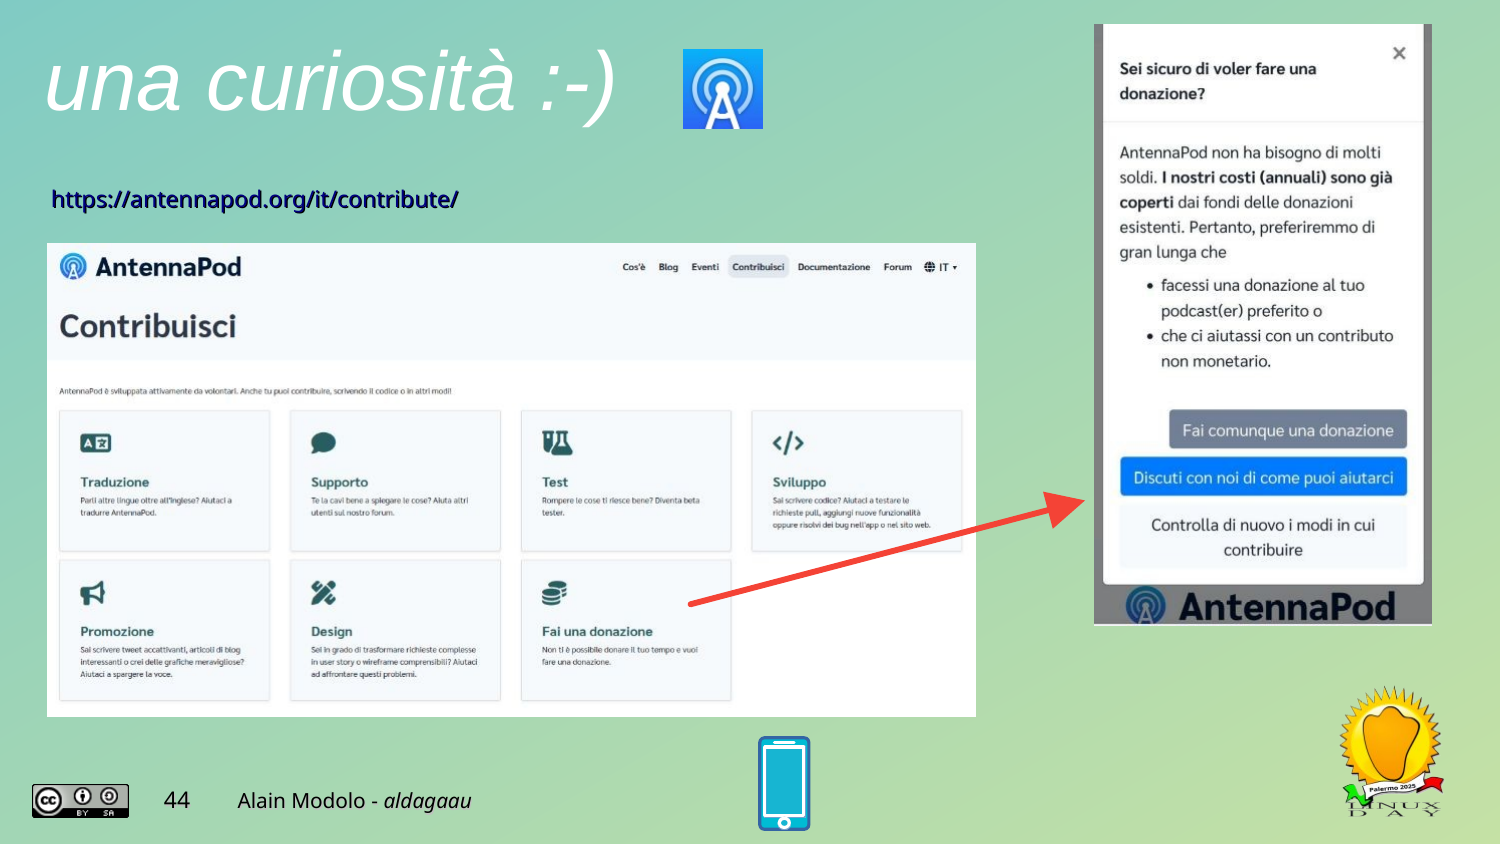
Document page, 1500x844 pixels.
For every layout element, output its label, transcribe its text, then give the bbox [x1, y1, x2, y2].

text_box [759, 737, 809, 830]
picture [32, 784, 129, 818]
picture [47, 243, 976, 717]
title una curiosità :-) [18, 0, 645, 196]
picture [683, 57, 763, 129]
text_box https://antennapod.org/it/contribute/ [36, 175, 705, 233]
picture [1094, 24, 1432, 626]
picture [1233, 670, 1500, 844]
